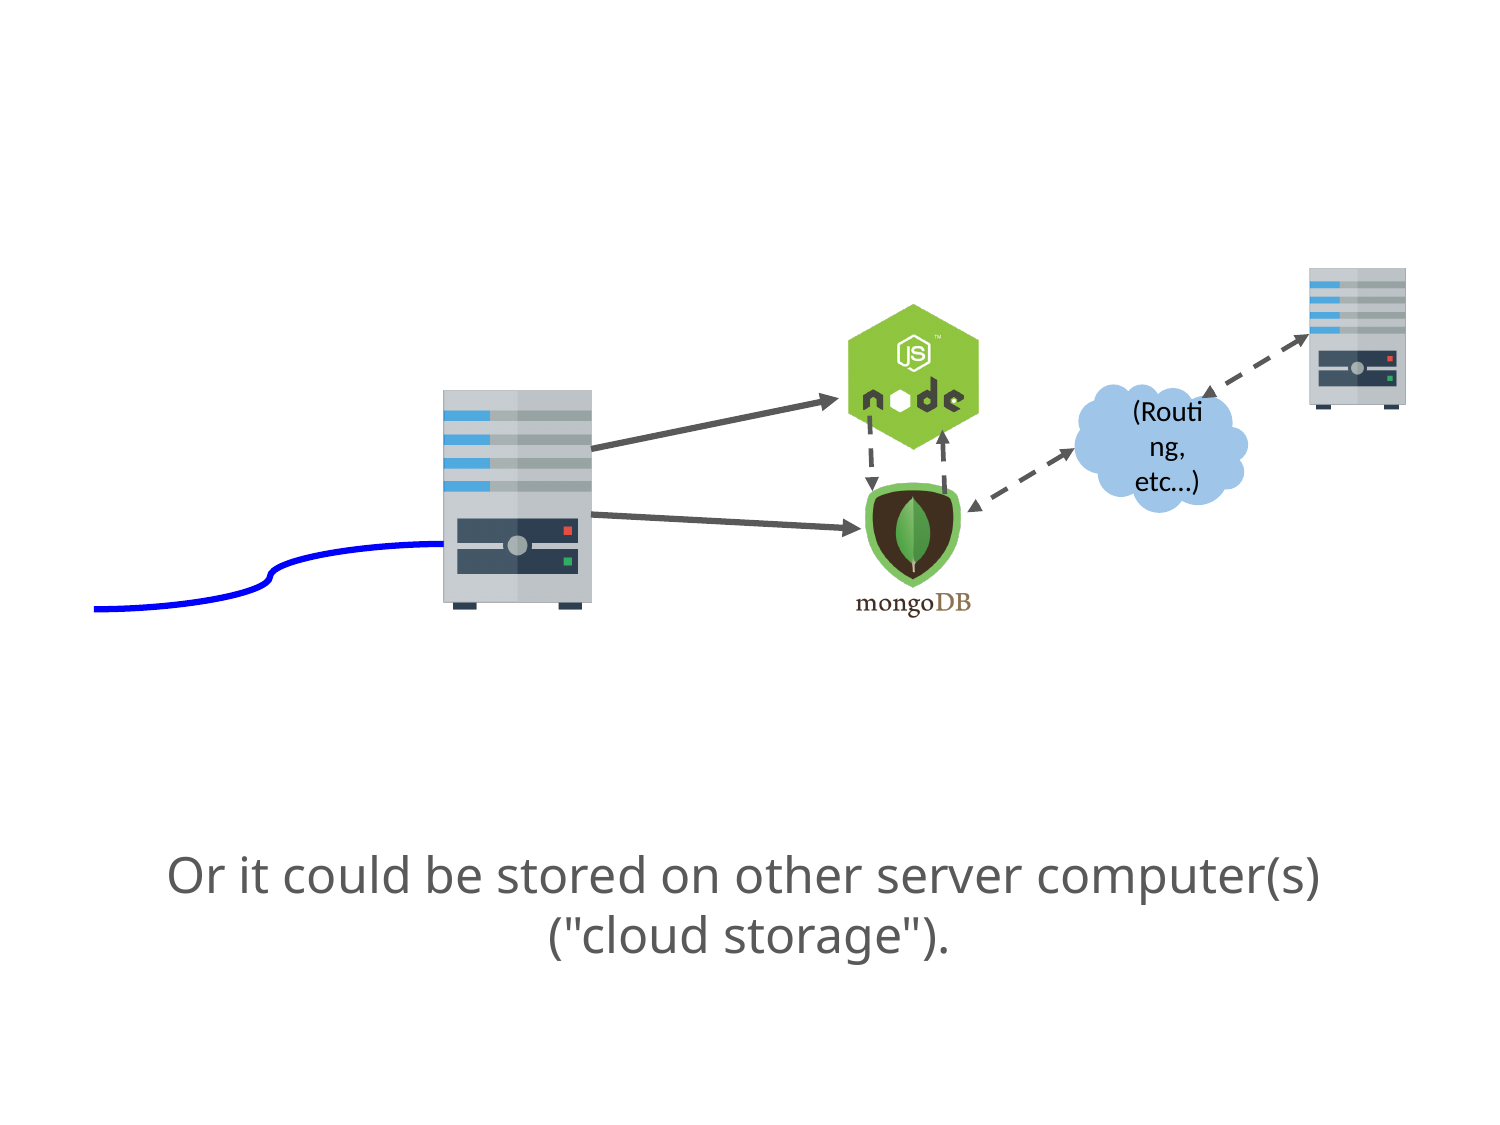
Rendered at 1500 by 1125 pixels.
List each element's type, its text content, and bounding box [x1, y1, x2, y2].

picture [838, 302, 988, 452]
text_box (Routing, etc…) [1074, 384, 1249, 513]
list Or it could be stored on other server computer(s) ("cloud storage"). [148, 828, 1352, 989]
picture [838, 463, 988, 638]
picture [399, 385, 633, 620]
picture [1281, 265, 1432, 416]
